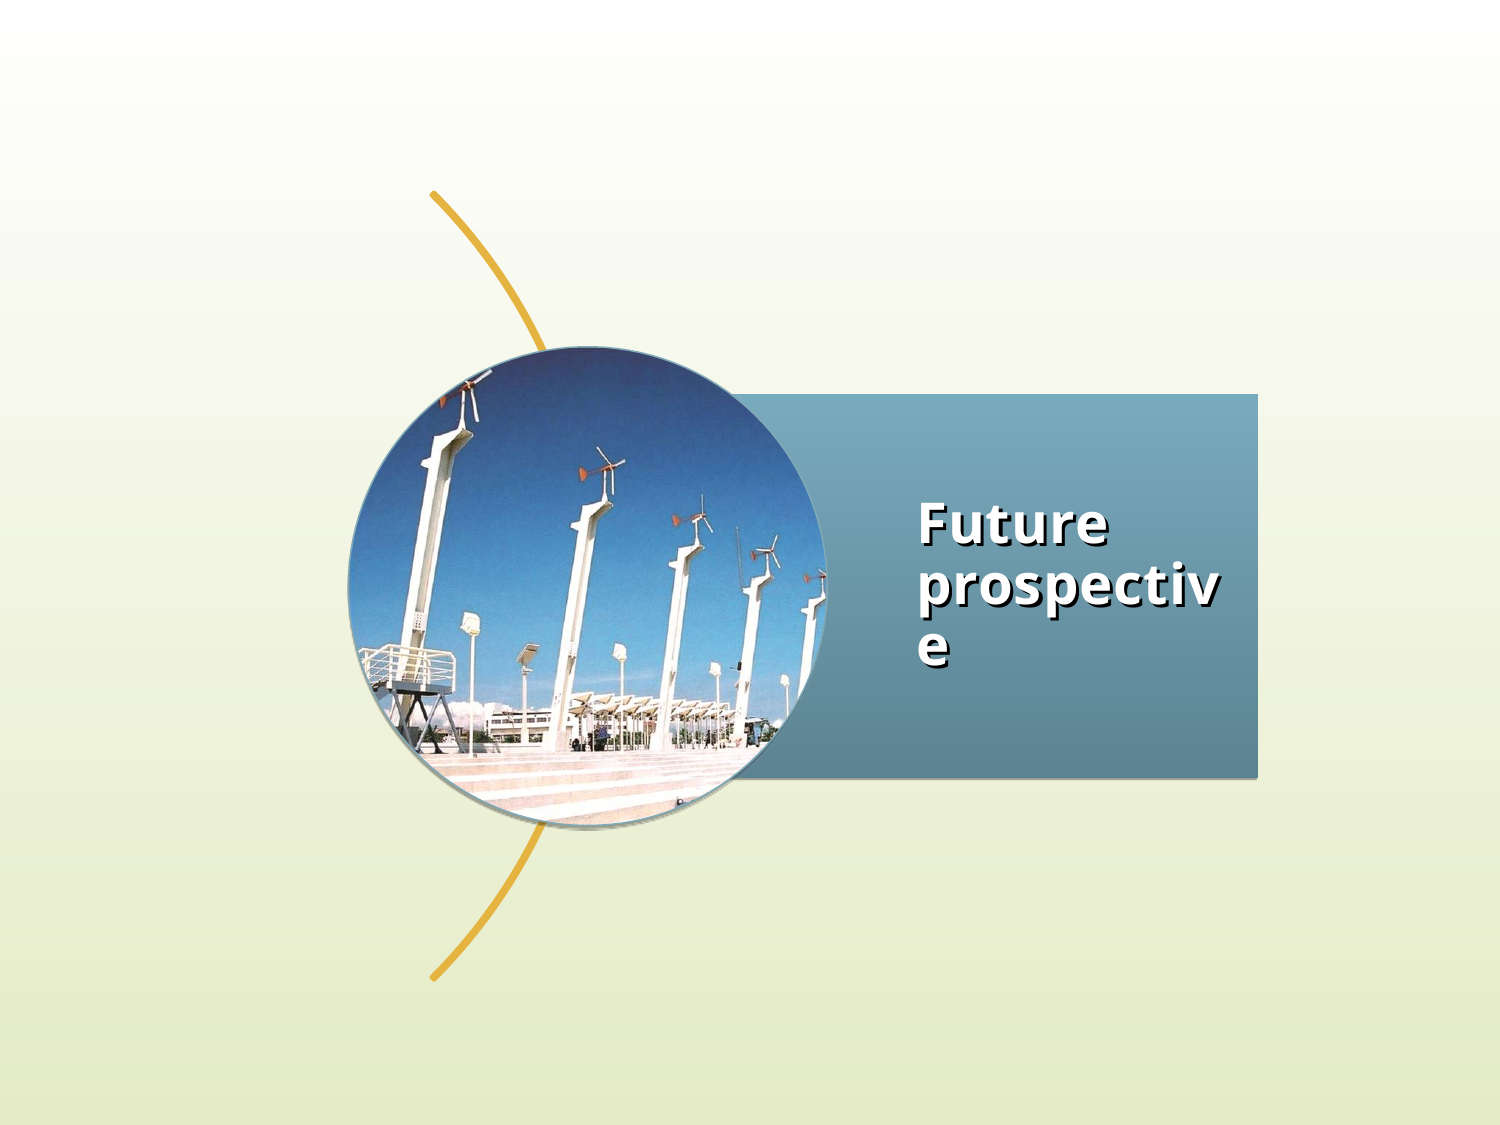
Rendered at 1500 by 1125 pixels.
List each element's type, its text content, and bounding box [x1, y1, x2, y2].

text_box [348, 346, 828, 826]
text_box Future prospective [732, 394, 1258, 778]
